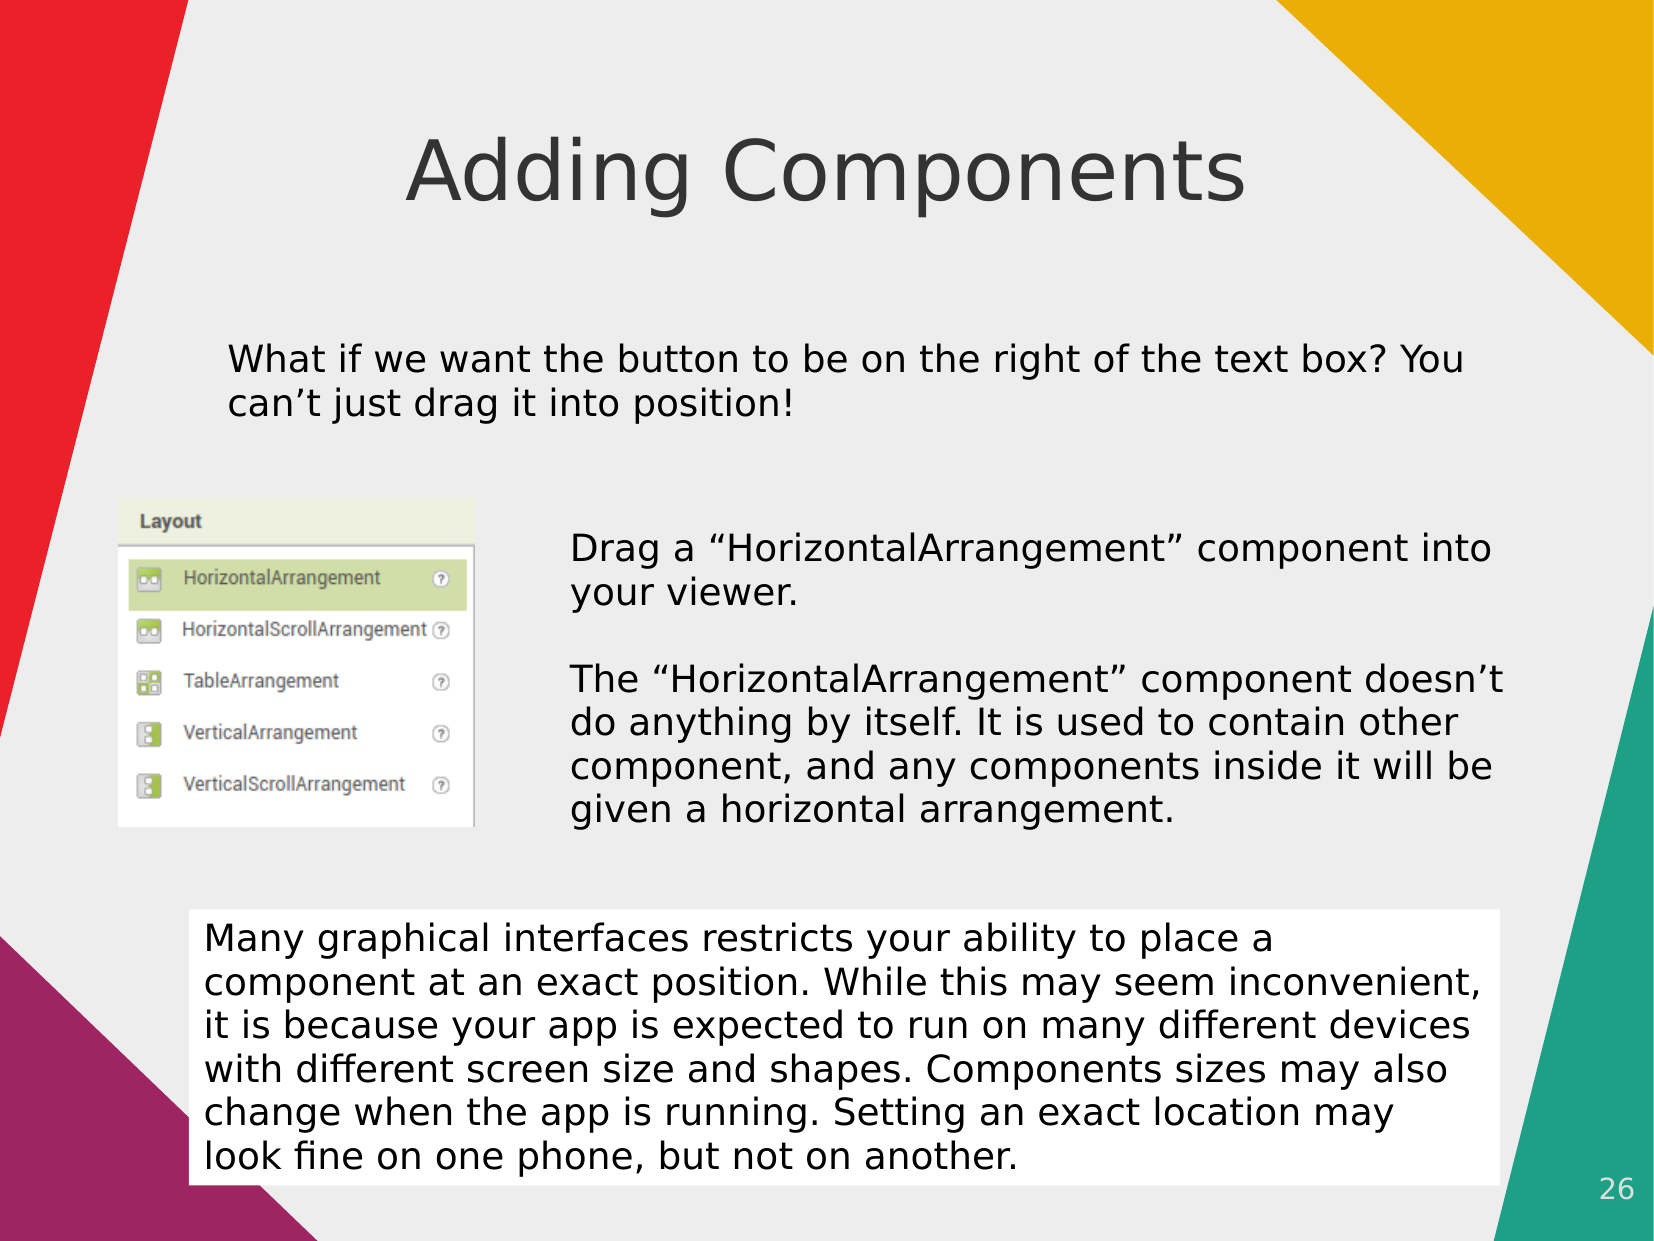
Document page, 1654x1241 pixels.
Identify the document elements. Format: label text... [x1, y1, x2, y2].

text_box Many graphical interfaces restricts your ability to place a component at an exact position. While this may seem inconvenient, it is because your app is expected to run on many different devices with different screen size and shapes. Components sizes may also change when the app is running. Setting an exact location may look fine on one phone, but not on another. [188, 909, 1501, 1186]
title Adding Components [114, 73, 1539, 271]
picture [118, 497, 475, 827]
text_box What if we want the button to be on the right of the text box? You can’t just drag it into position! [212, 330, 1501, 433]
text_box Drag a “HorizontalArrangement” component into your viewer. The “HorizontalArrangement” component doesn’t do anything by itself. It is used to contain other component, and any components inside it will be given a horizontal arrangement. [555, 519, 1524, 840]
